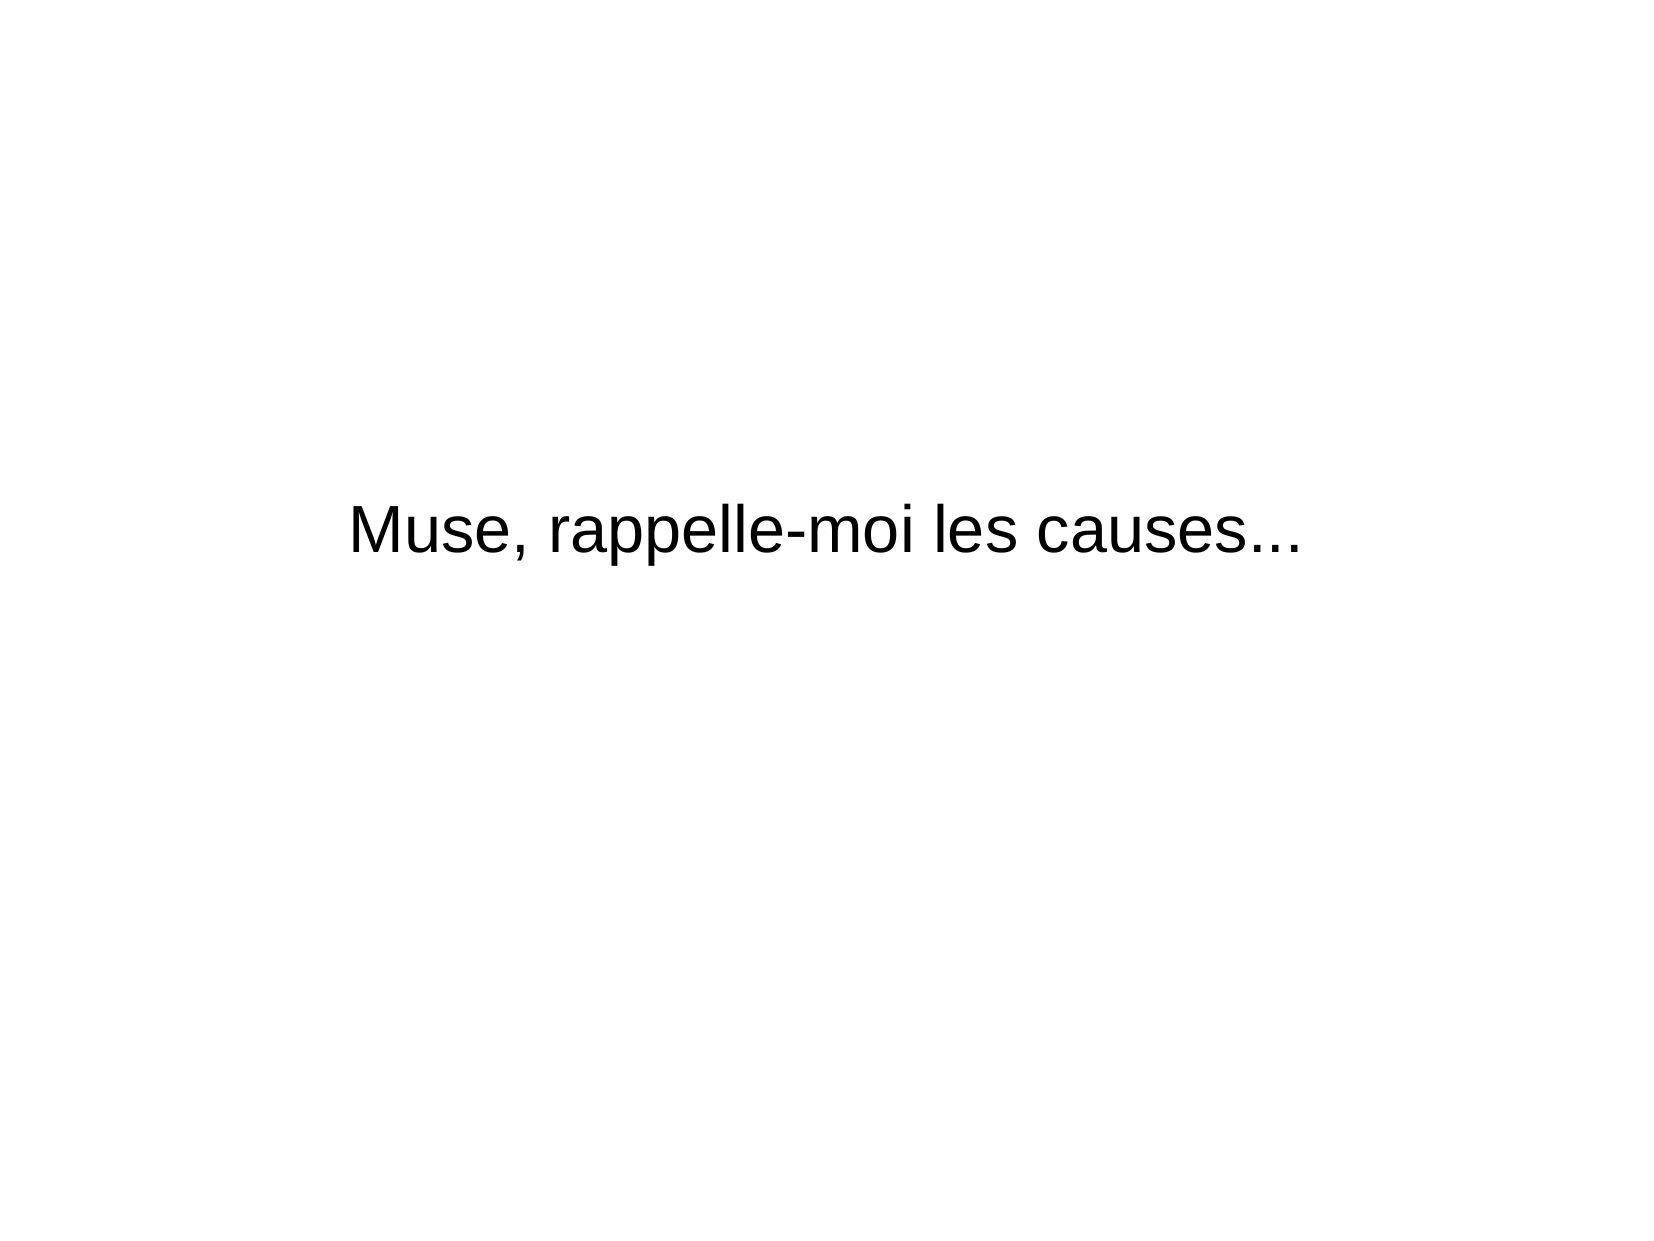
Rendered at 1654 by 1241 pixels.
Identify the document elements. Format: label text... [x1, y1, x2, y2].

subtitle Muse, rappelle-moi les causes... [82, 49, 1571, 1010]
